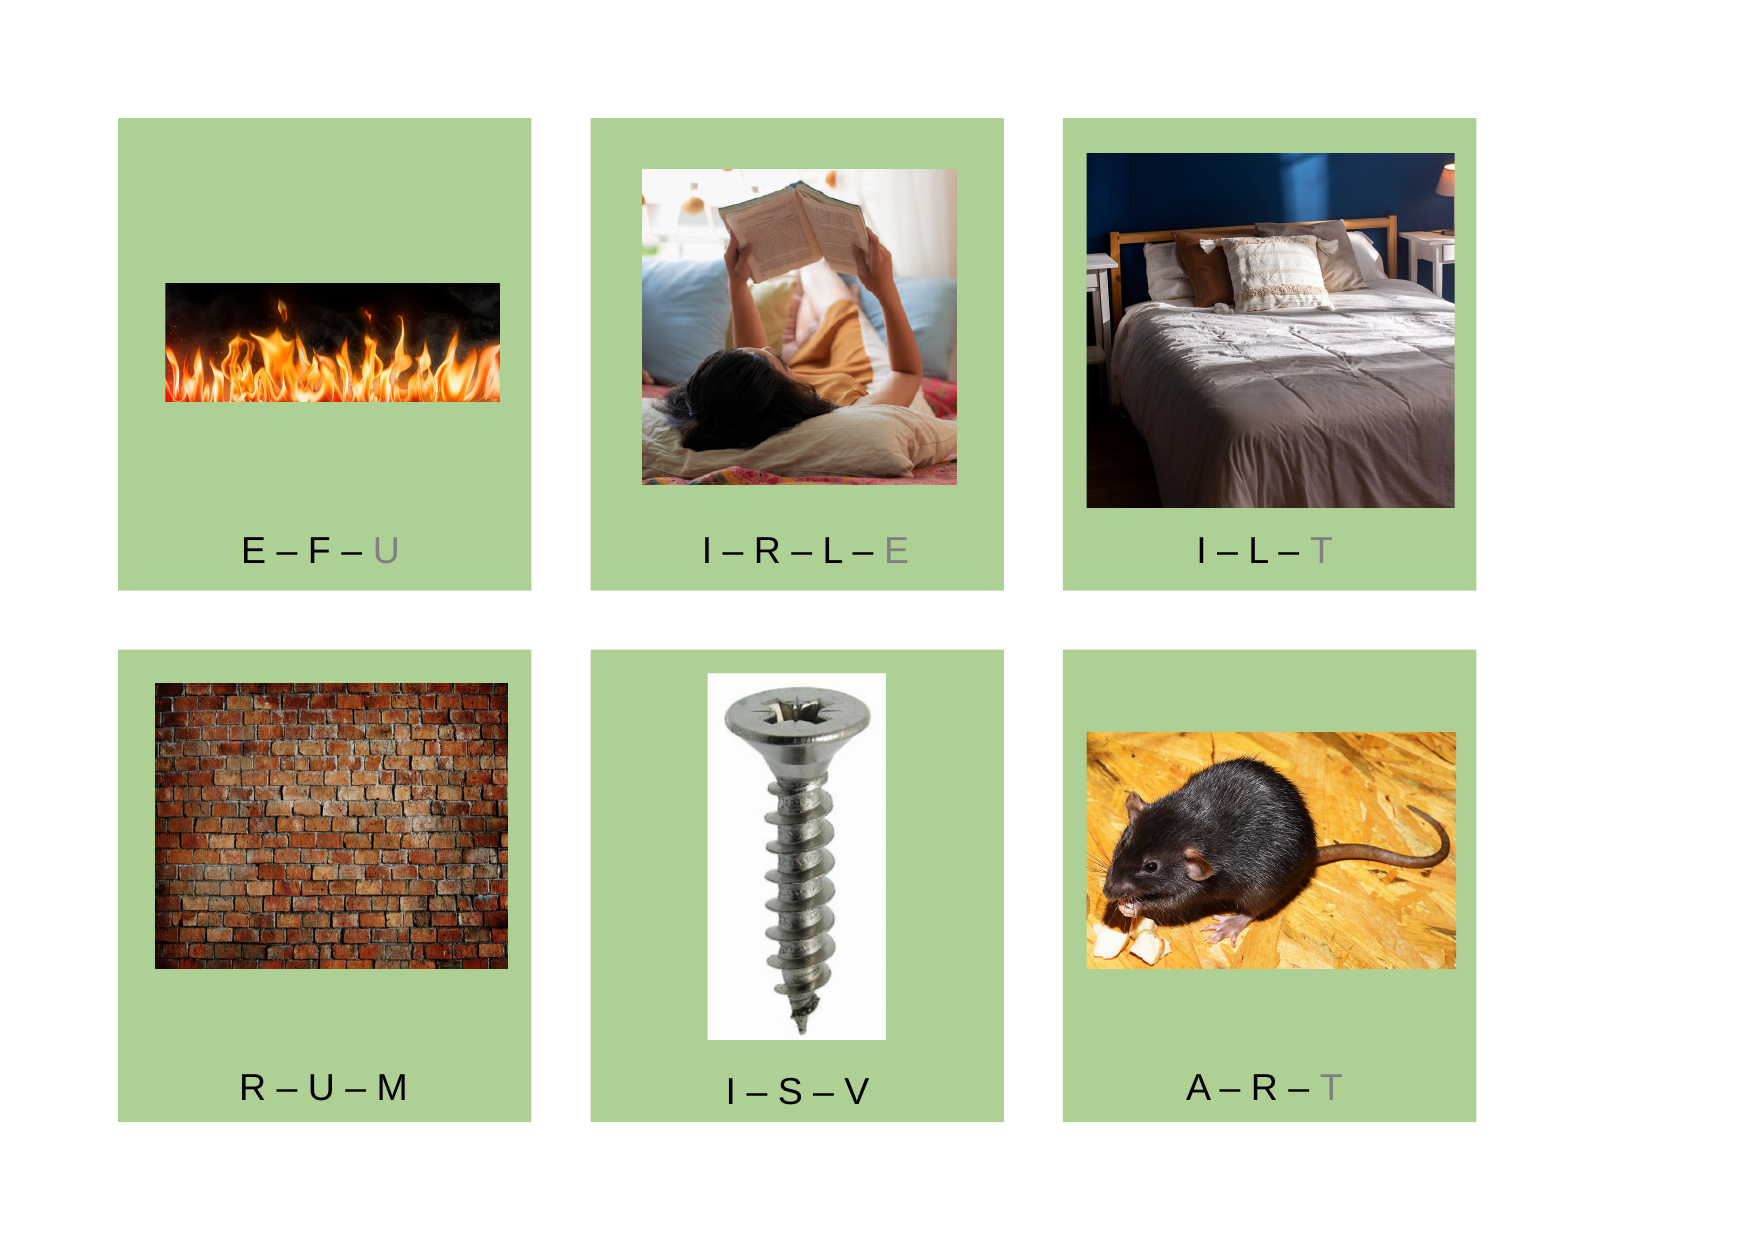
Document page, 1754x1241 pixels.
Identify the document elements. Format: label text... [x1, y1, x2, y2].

text_box [1062, 649, 1477, 1123]
text_box I – S – V [710, 1062, 910, 1120]
text_box I – L – T [1181, 521, 1381, 579]
text_box E – F – U [226, 521, 426, 579]
text_box [590, 118, 1004, 591]
picture [642, 169, 957, 485]
text_box A – R – T [1171, 1059, 1371, 1117]
text_box R – U – M [224, 1059, 434, 1117]
picture [707, 673, 886, 1040]
picture [1086, 153, 1455, 508]
text_box I – R – L – E [687, 521, 935, 579]
picture [1086, 732, 1457, 969]
text_box [118, 649, 532, 1123]
picture [165, 283, 500, 402]
text_box [118, 118, 532, 591]
picture [155, 683, 508, 969]
text_box [1062, 118, 1477, 591]
text_box [590, 649, 1004, 1123]
